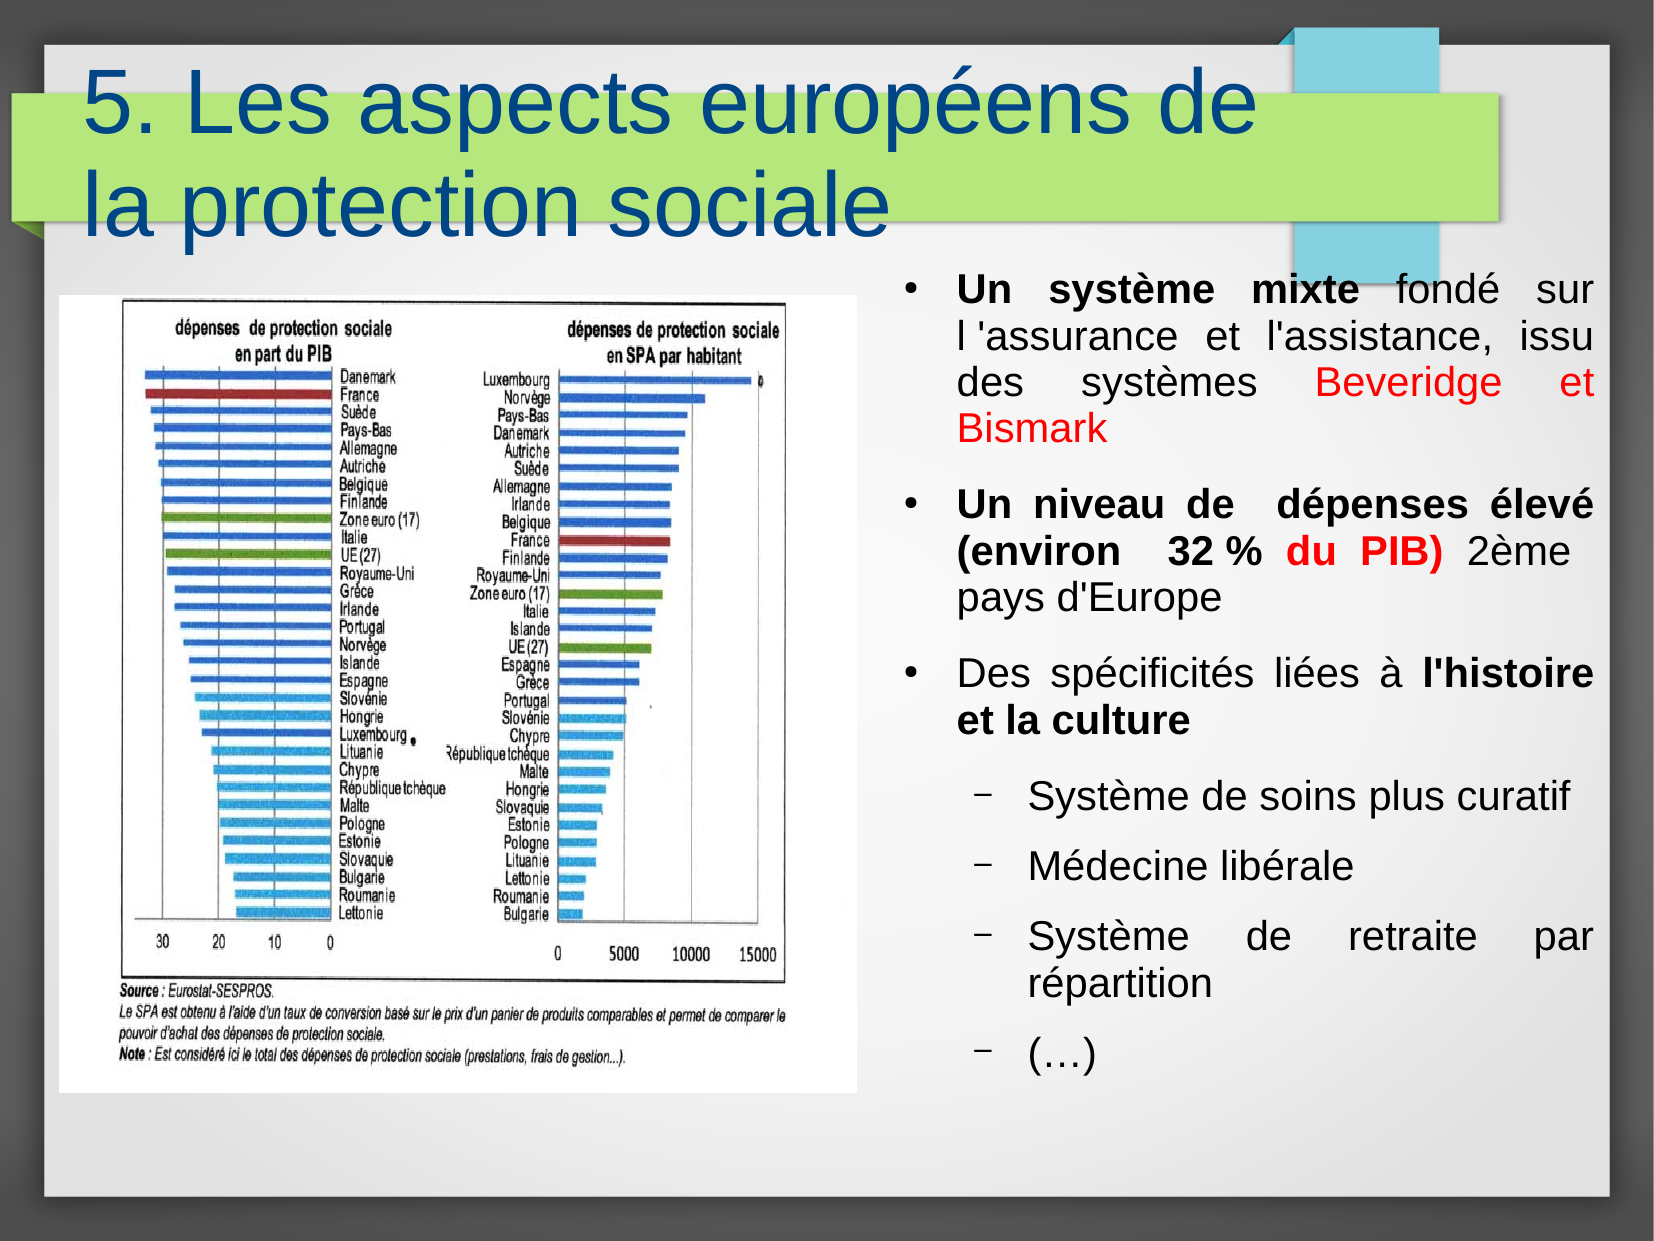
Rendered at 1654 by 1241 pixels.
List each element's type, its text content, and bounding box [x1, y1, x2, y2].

title 5. Les aspects européens de la protection sociale [82, 51, 1264, 257]
list Un système mixte fondé sur l 'assurance et l'assistance, issu des systèmes Beveridge et Bismark Un niveau de dépenses élevé (environ 32 % du PIB) 2ème pays d'Europe Des spécificités liées à l'histoire et la culture Système de soins plus curatif Médecine libérale Système de retraite par répartition (…) [885, 265, 1595, 1211]
picture [0, 0, 1654, 1241]
